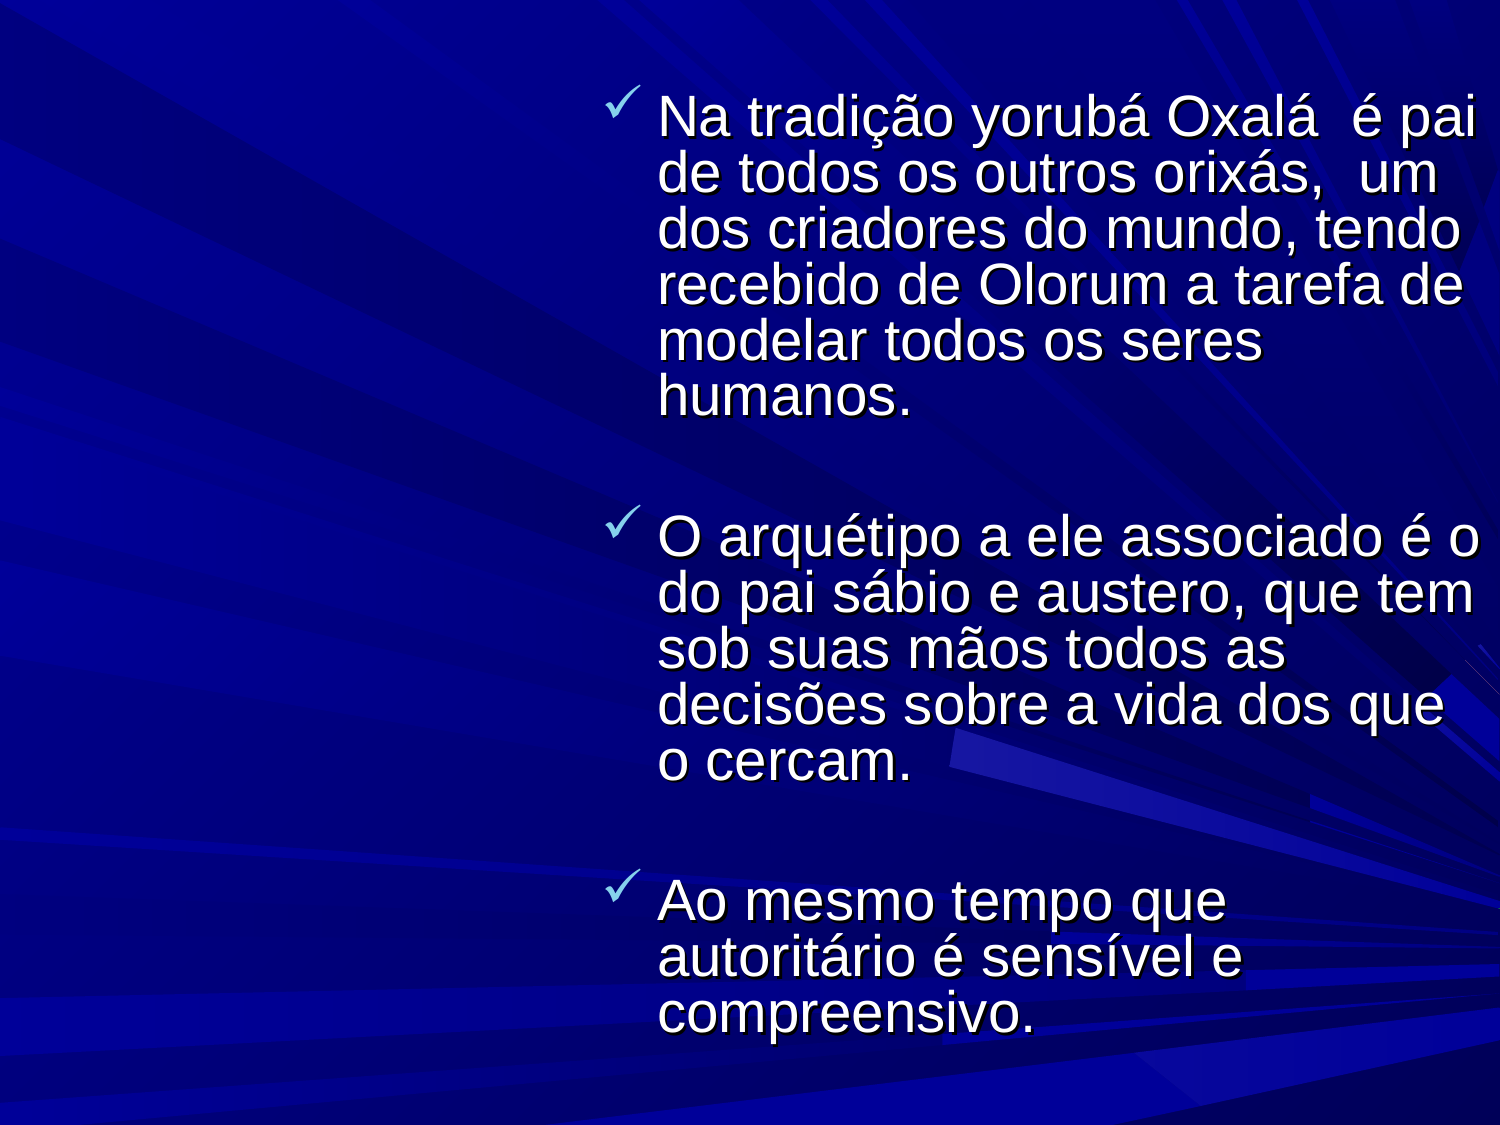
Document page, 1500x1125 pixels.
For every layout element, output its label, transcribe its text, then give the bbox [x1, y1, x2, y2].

list Na tradição yorubá Oxalá é pai de todos os outros orixás, um dos criadores do mundo, tendo recebido de Olorum a tarefa de modelar todos os seres humanos. O arquétipo a ele associado é o do pai sábio e austero, que tem sob suas mãos todos as decisões sobre a vida dos que o cercam. Ao mesmo tempo que autoritário é sensível e compreensivo. [585, 0, 1500, 1125]
